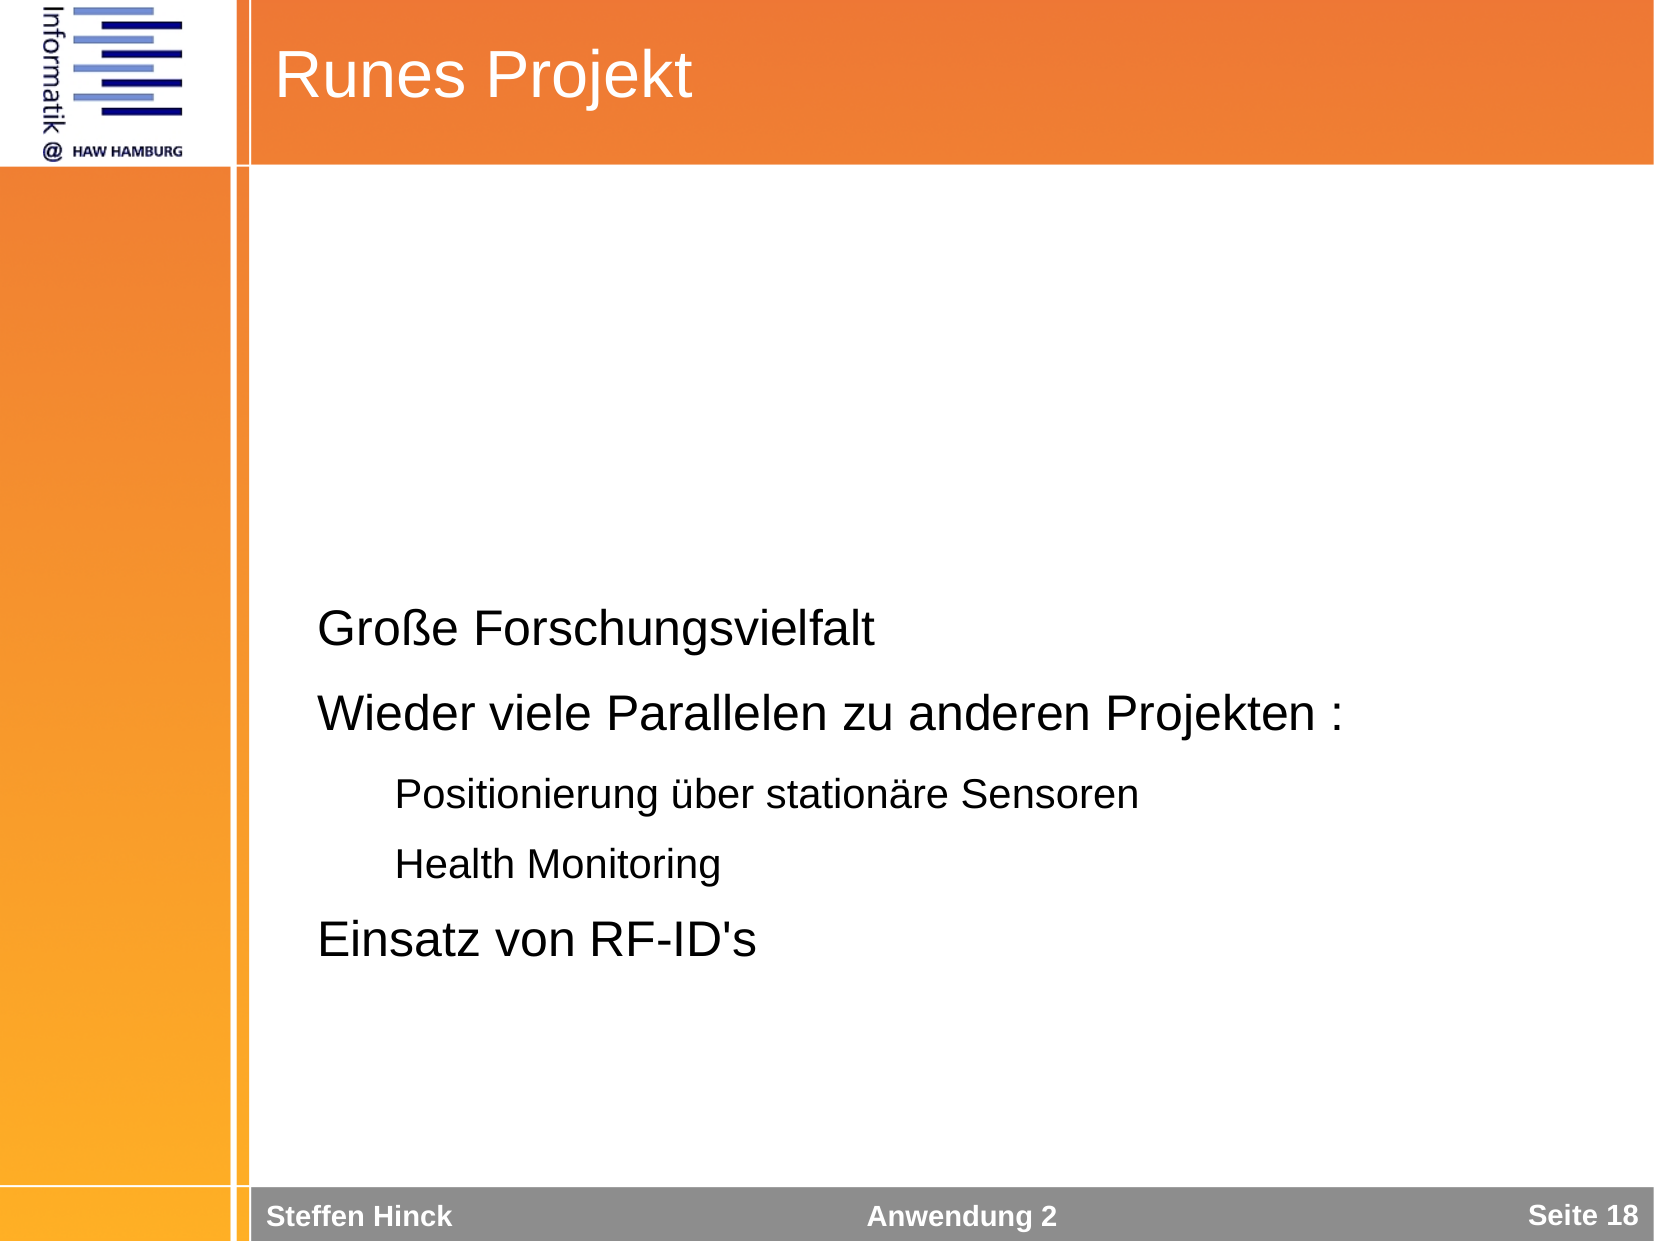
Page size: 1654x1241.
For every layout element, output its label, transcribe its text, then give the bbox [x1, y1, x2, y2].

picture [43, 5, 186, 162]
title Runes Projekt [274, 11, 1651, 137]
list Große Forschungsvielfalt Wieder viele Parallelen zu anderen Projekten : Positionierung über stationäre Sensoren Health Monitoring Einsatz von RF-ID's [300, 600, 1654, 1241]
picture [0, 0, 1654, 1241]
